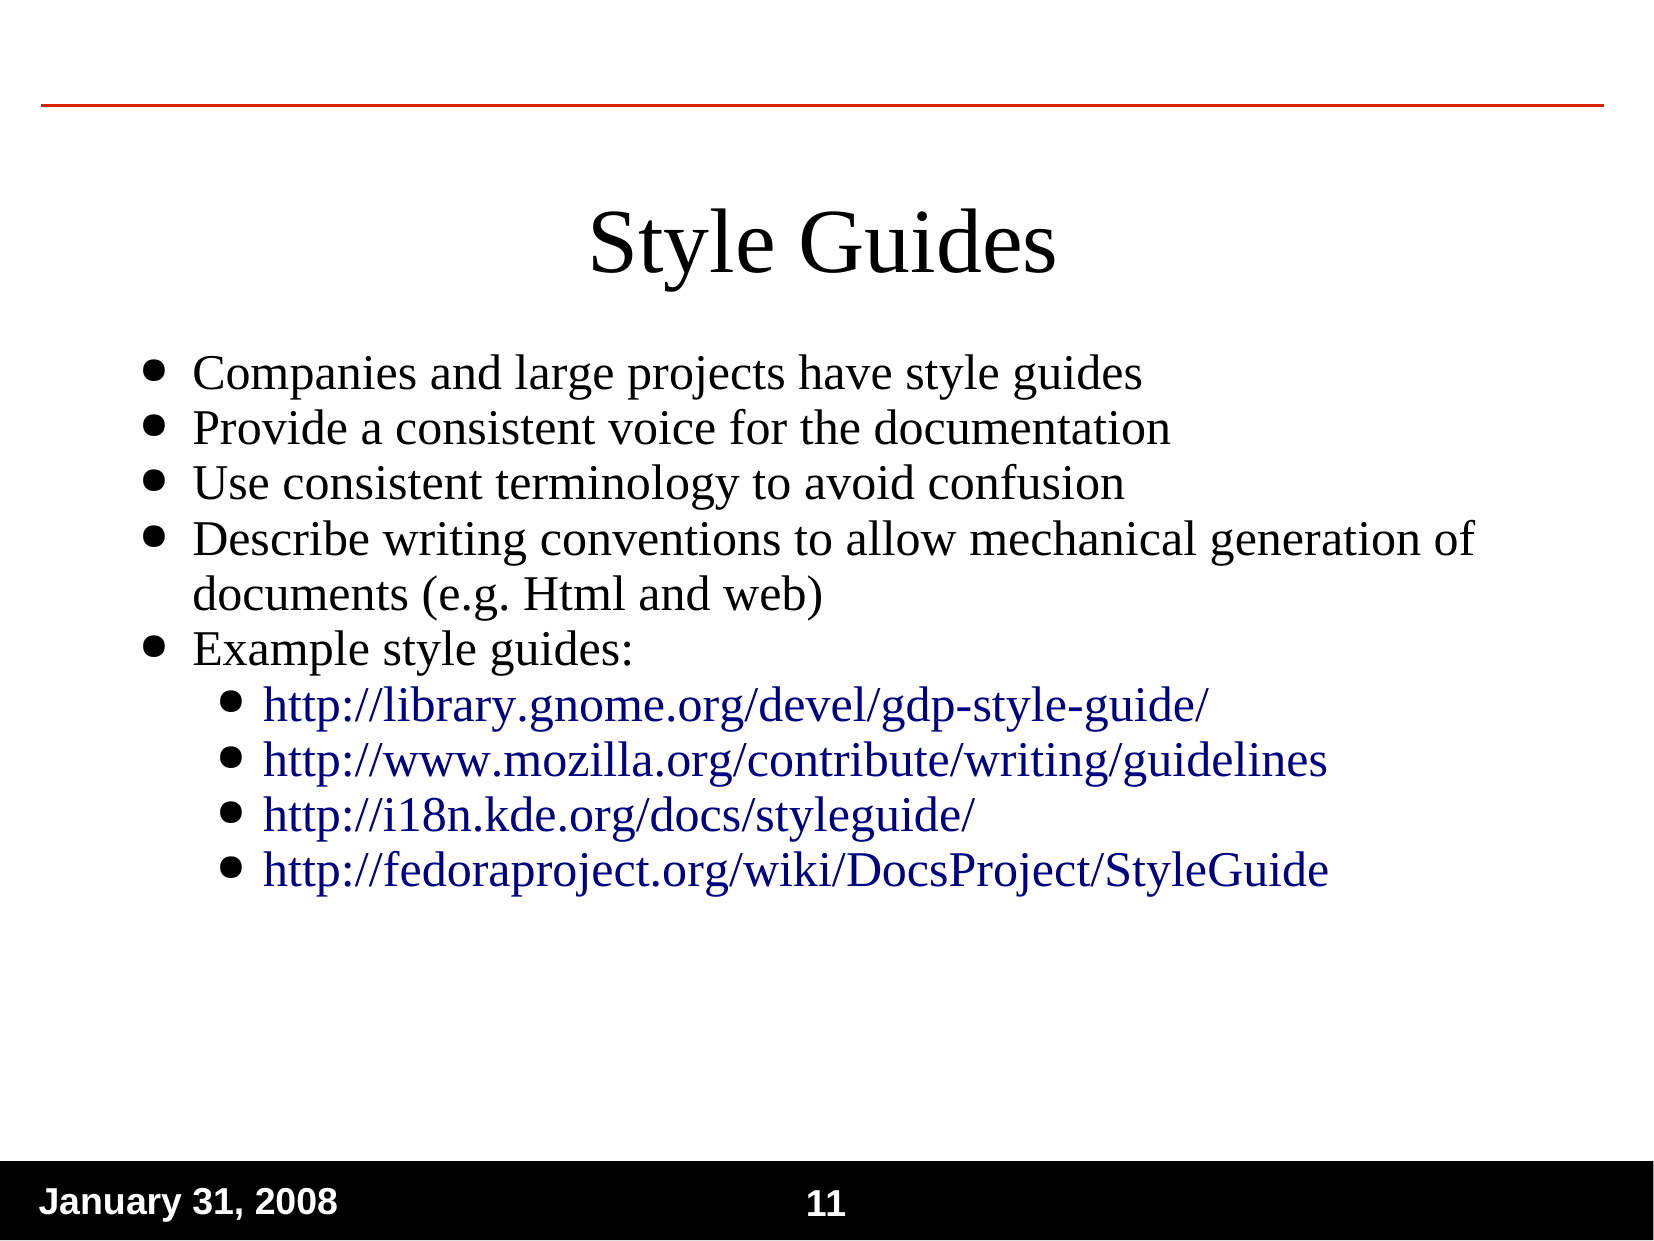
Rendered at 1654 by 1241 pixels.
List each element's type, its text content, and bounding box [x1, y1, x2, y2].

list Companies and large projects have style guides Provide a consistent voice for the documentation Use consistent terminology to avoid confusion Describe writing conventions to allow mechanical generation of documents (e.g. Html and web) Example style guides: http://library.gnome.org/devel/gdp-style-guide/ http://www.mozilla.org/contribute/writing/guidelines http://i18n.kde.org/docs/styleguide/ http://fedoraproject.org/wiki/DocsProject/StyleGuide [121, 344, 1534, 1127]
title Style Guides [117, 137, 1530, 346]
